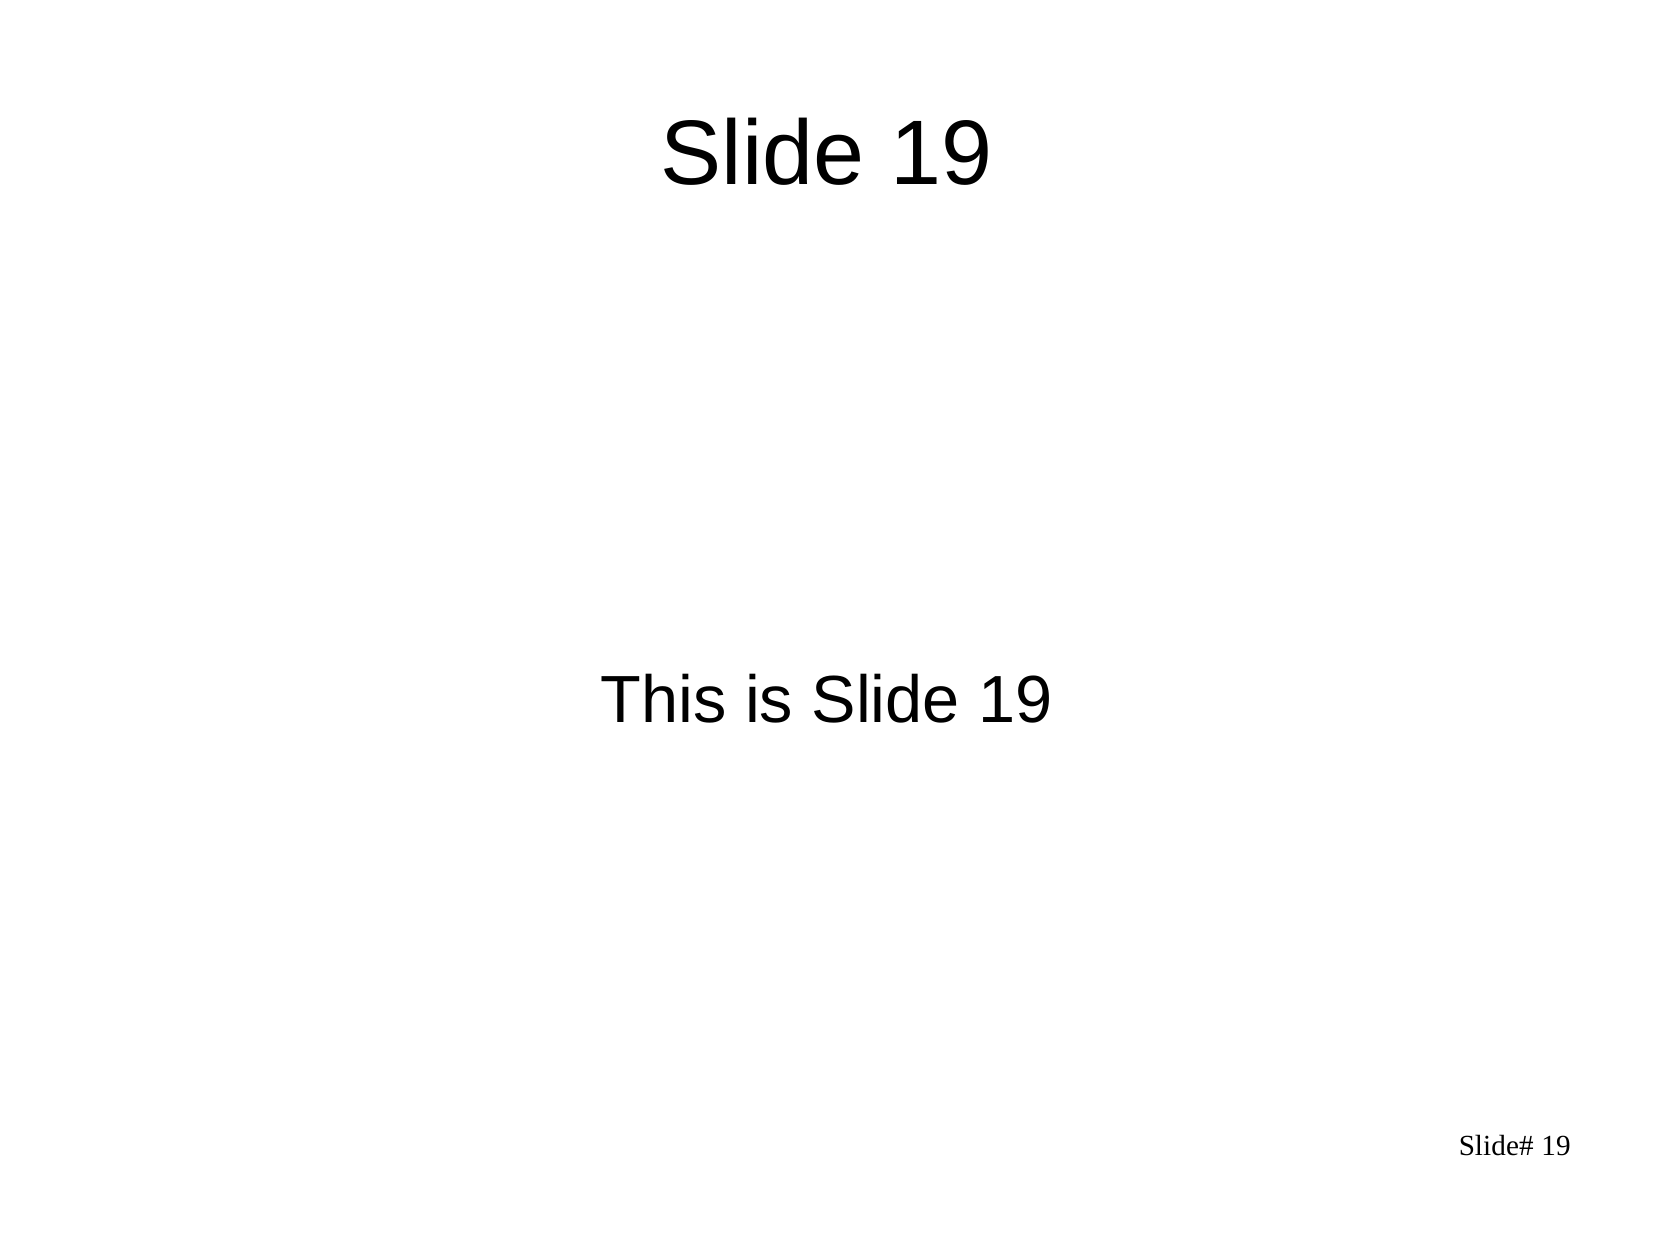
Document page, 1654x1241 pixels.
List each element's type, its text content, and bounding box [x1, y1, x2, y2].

subtitle This is Slide 19 [82, 290, 1571, 1109]
title Slide 19 [82, 49, 1571, 257]
